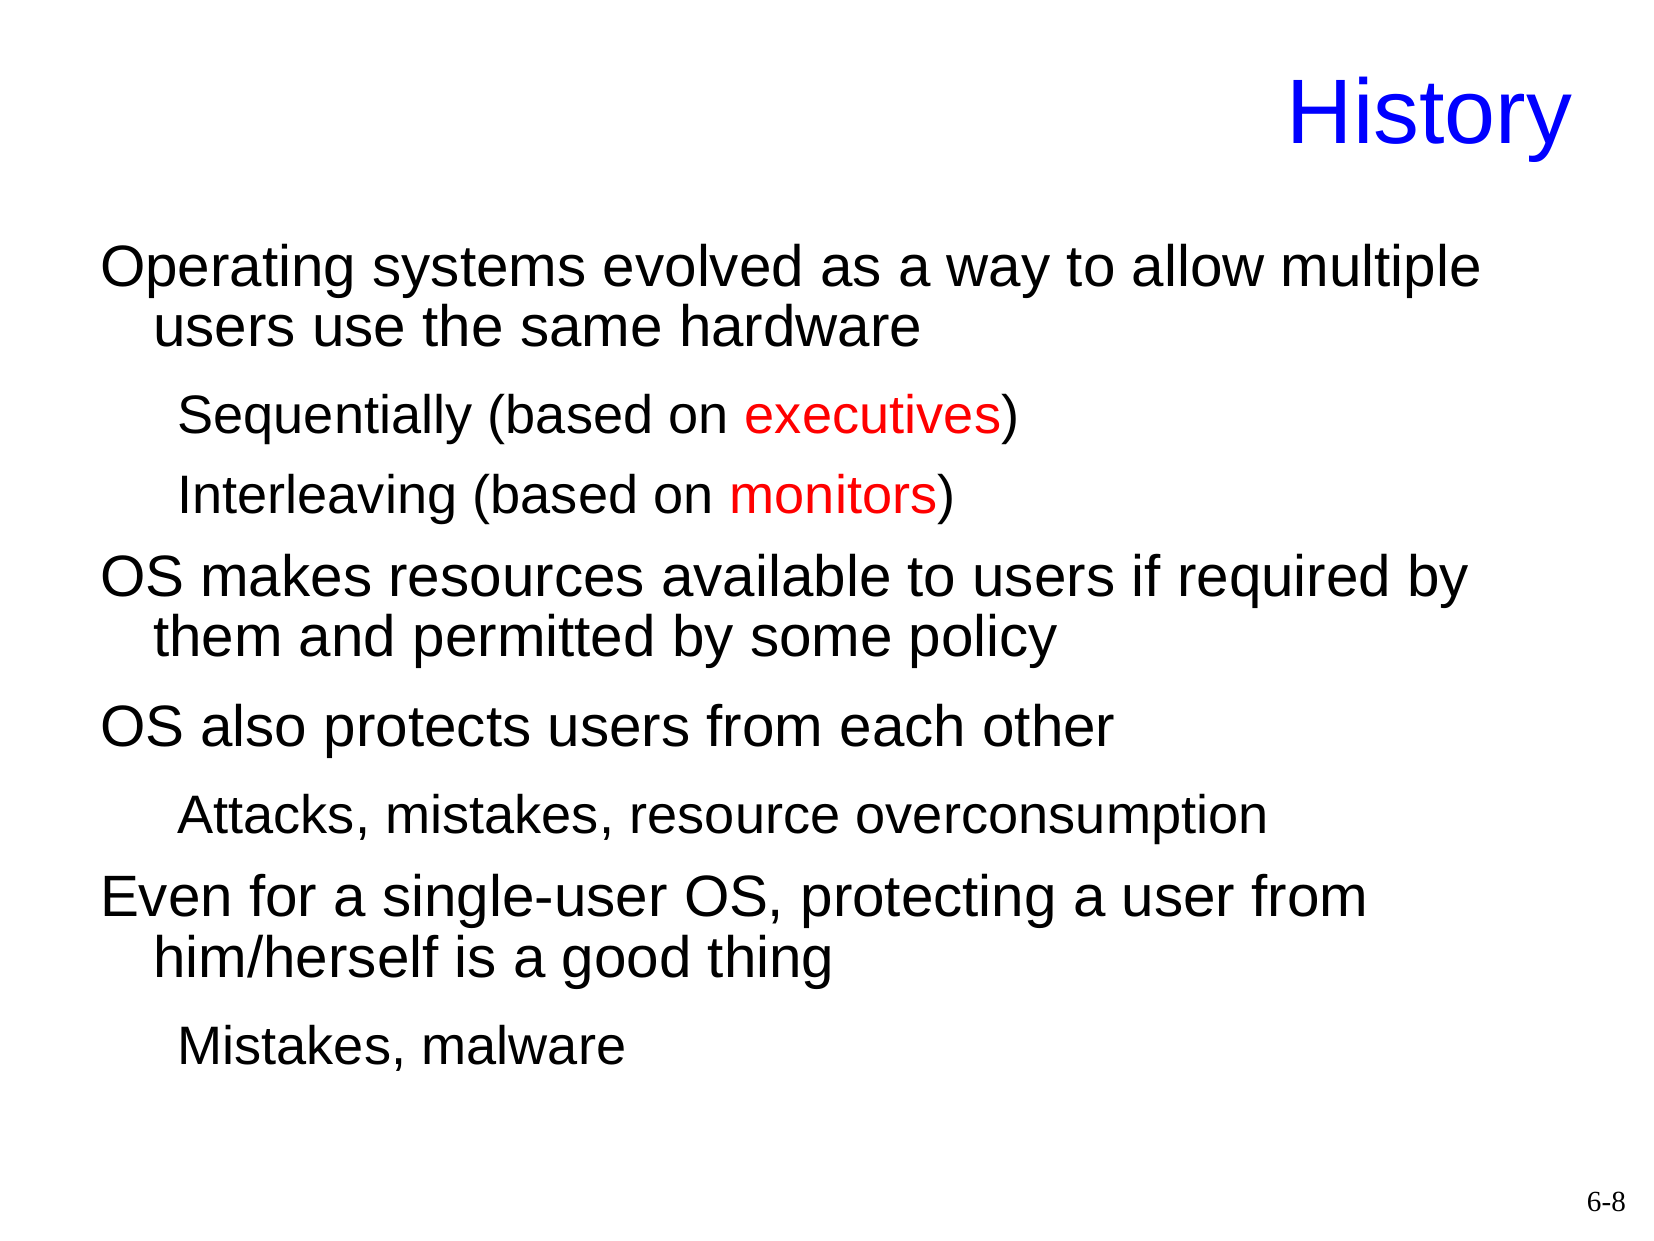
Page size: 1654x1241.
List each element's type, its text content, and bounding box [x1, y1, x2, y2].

list Operating systems evolved as a way to allow multiple users use the same hardware Sequentially (based on executives) Interleaving (based on monitors) OS makes resources available to users if required by them and permitted by some policy OS also protects users from each other Attacks, mistakes, resource overconsumption Even for a single-user OS, protecting a user from him/herself is a good thing Mistakes, malware [82, 237, 1571, 1156]
title History [84, 18, 1573, 211]
